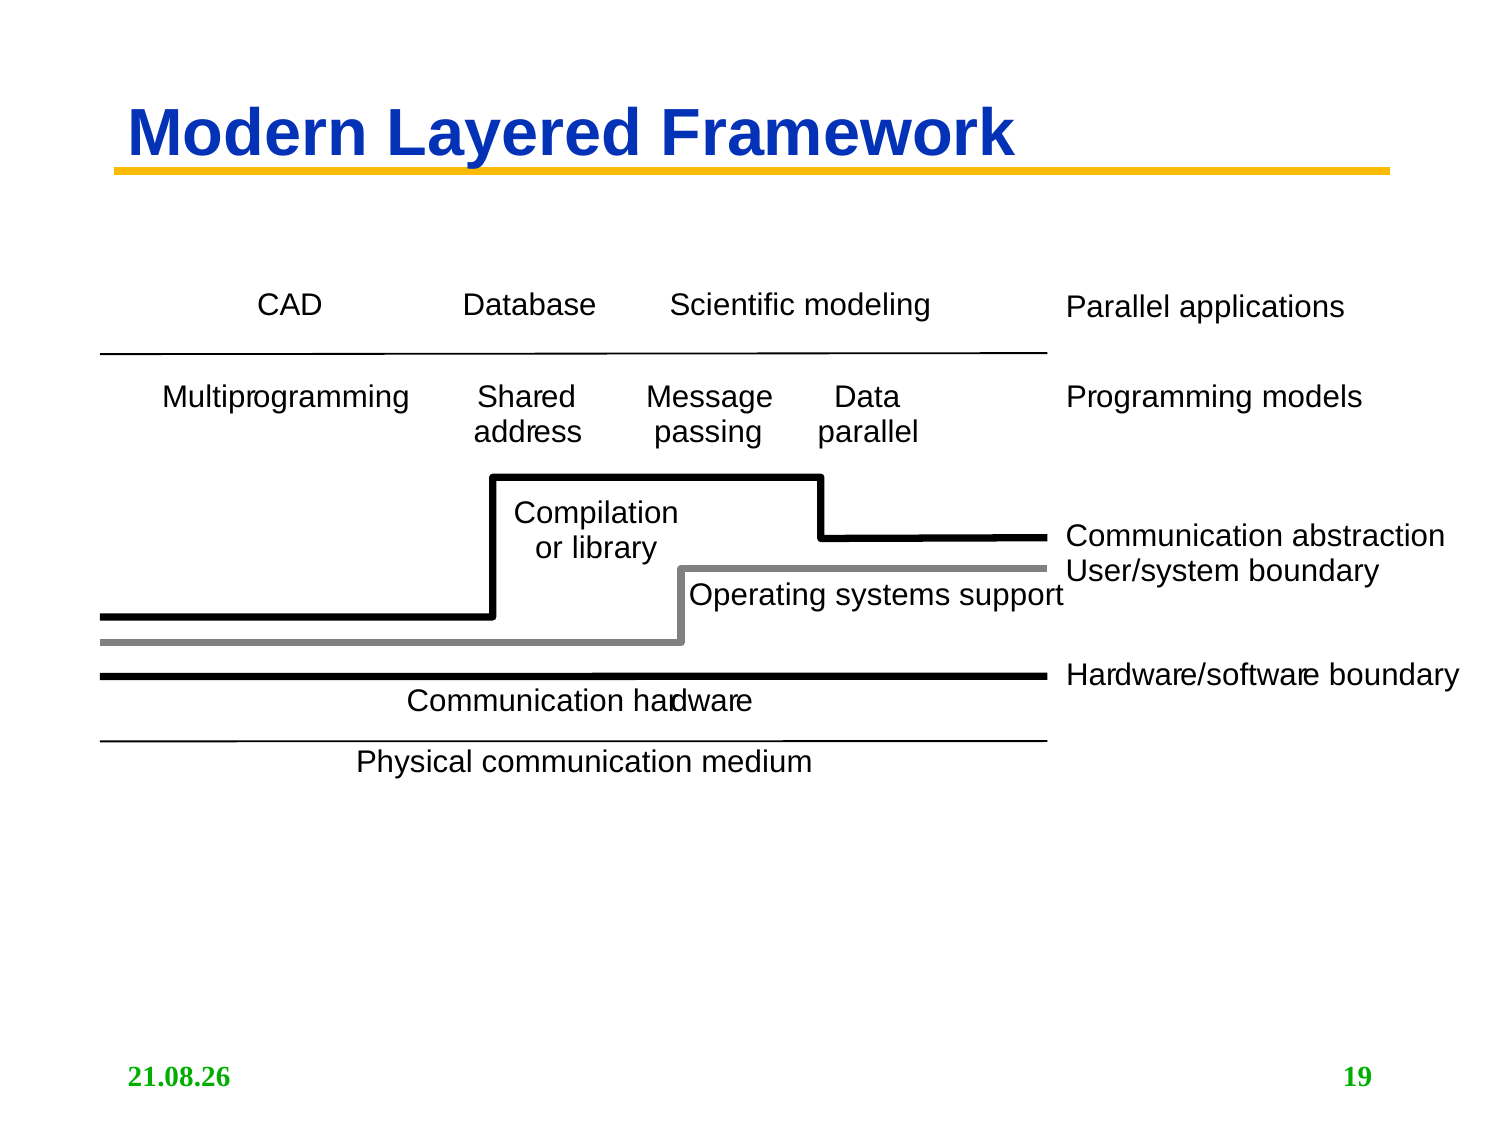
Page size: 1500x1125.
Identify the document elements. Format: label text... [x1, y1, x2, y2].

text_box User/system boundary [1065, 553, 1381, 588]
text_box Communication abstraction [1065, 518, 1447, 554]
text_box or library [535, 530, 658, 565]
title Modern Layered Framework [112, 75, 1372, 196]
text_box Pr [1066, 379, 1096, 415]
text_box ogramming [253, 379, 411, 415]
text_box Scientific modeling [669, 287, 932, 323]
text_box ogramming models [1096, 379, 1364, 415]
text_box Compilation [513, 495, 680, 531]
text_box e [735, 683, 754, 719]
text_box Operating systems support [688, 577, 1065, 613]
text_box e boundary [1302, 656, 1461, 692]
text_box addr [473, 414, 533, 449]
text_box e/softwar [1180, 656, 1302, 692]
text_box ed [540, 379, 577, 414]
text_box Data [834, 379, 901, 414]
text_box passing [654, 414, 763, 449]
text_box Communication har [406, 683, 670, 719]
text_box dwar [670, 683, 735, 719]
text_box Multipr [162, 379, 253, 415]
text_box Shar [477, 379, 540, 414]
text_box parallel [817, 414, 920, 449]
text_box ess [533, 414, 583, 449]
text_box Message [646, 379, 774, 415]
text_box Parallel applications [1065, 289, 1346, 325]
text_box dwar [1114, 656, 1180, 692]
text_box Har [1066, 656, 1114, 692]
text_box Physical communication medium [355, 744, 814, 780]
text_box Database [462, 287, 598, 323]
text_box CAD [257, 287, 323, 323]
